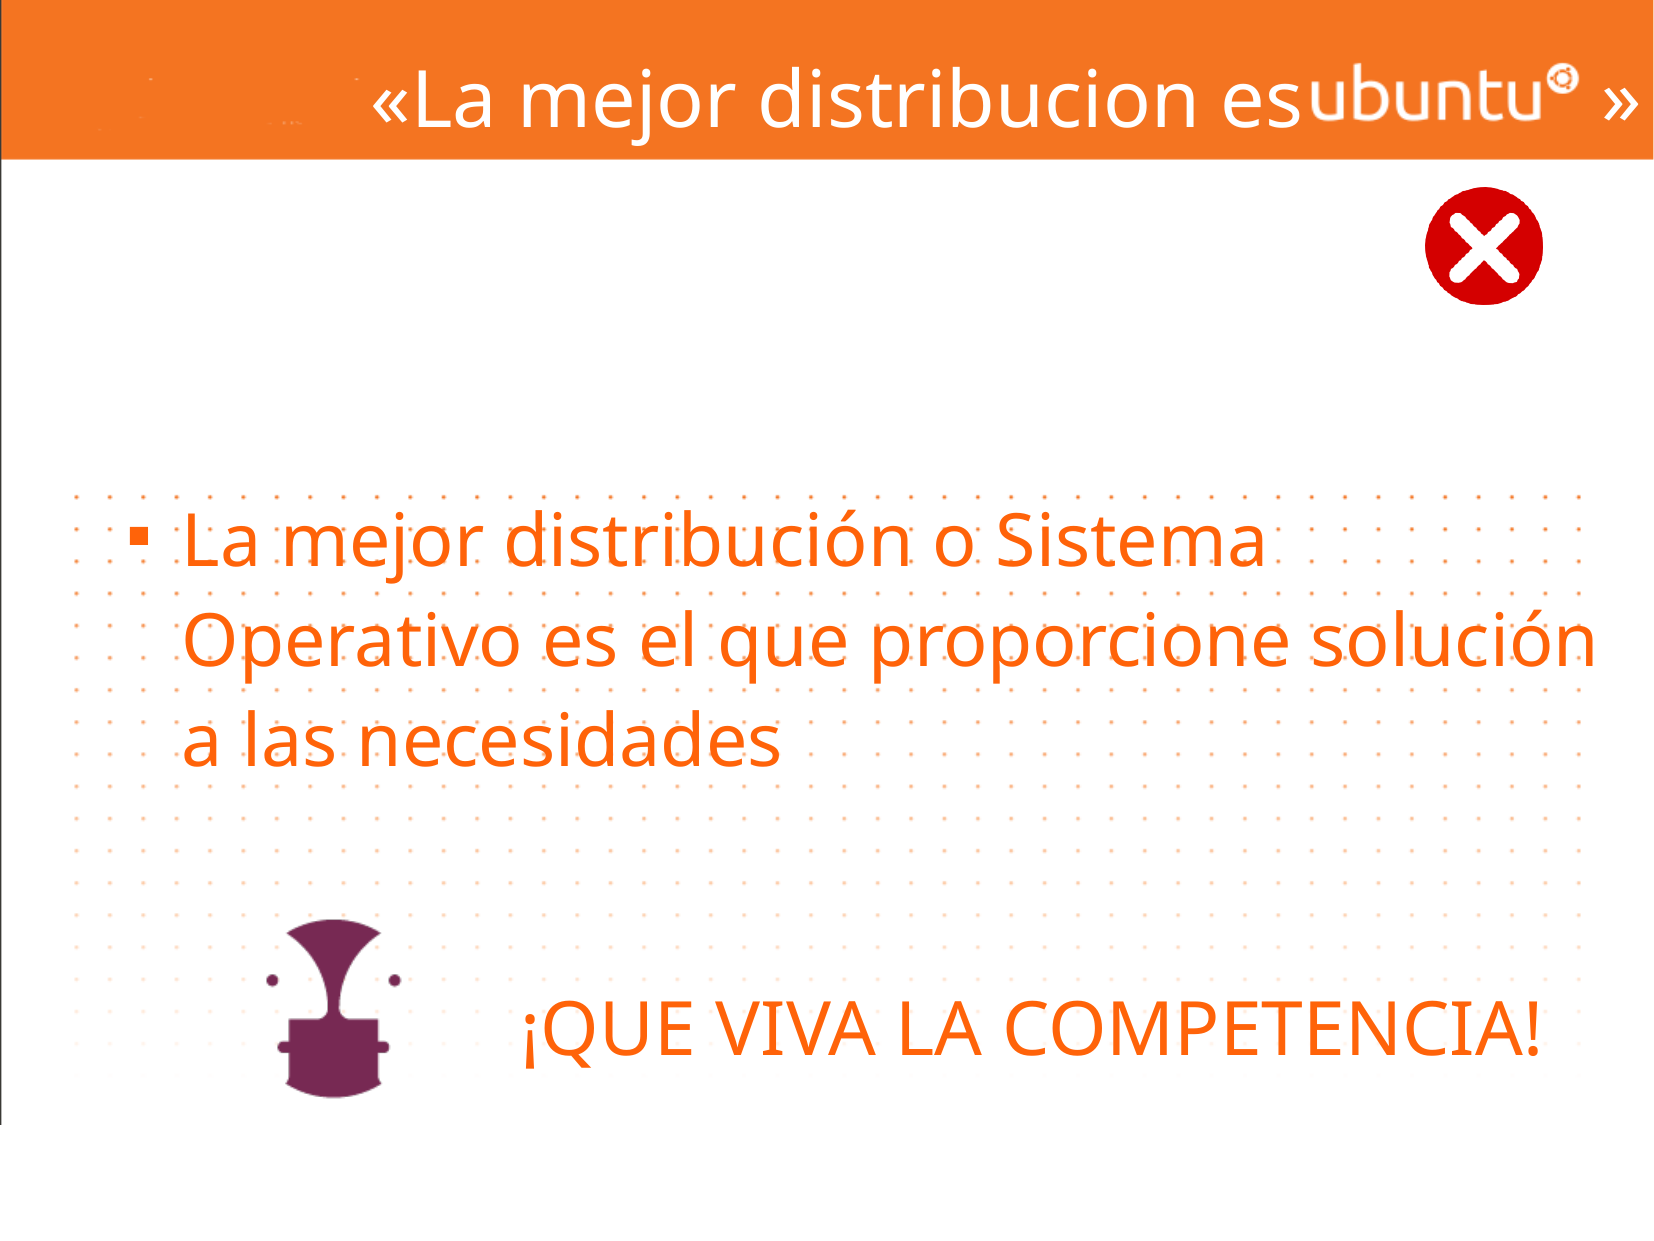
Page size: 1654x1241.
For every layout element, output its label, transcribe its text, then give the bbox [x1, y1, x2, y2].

list La mejor distribución o Sistema Operativo es el que proporcione solución a las necesidades [112, 487, 1601, 788]
title » [1600, 16, 1654, 175]
list ¡QUE VIVA LA COMPETENCIA! [555, 975, 1613, 1126]
picture [0, 0, 1654, 1230]
title «La mejor distribucion es [370, 17, 1599, 176]
